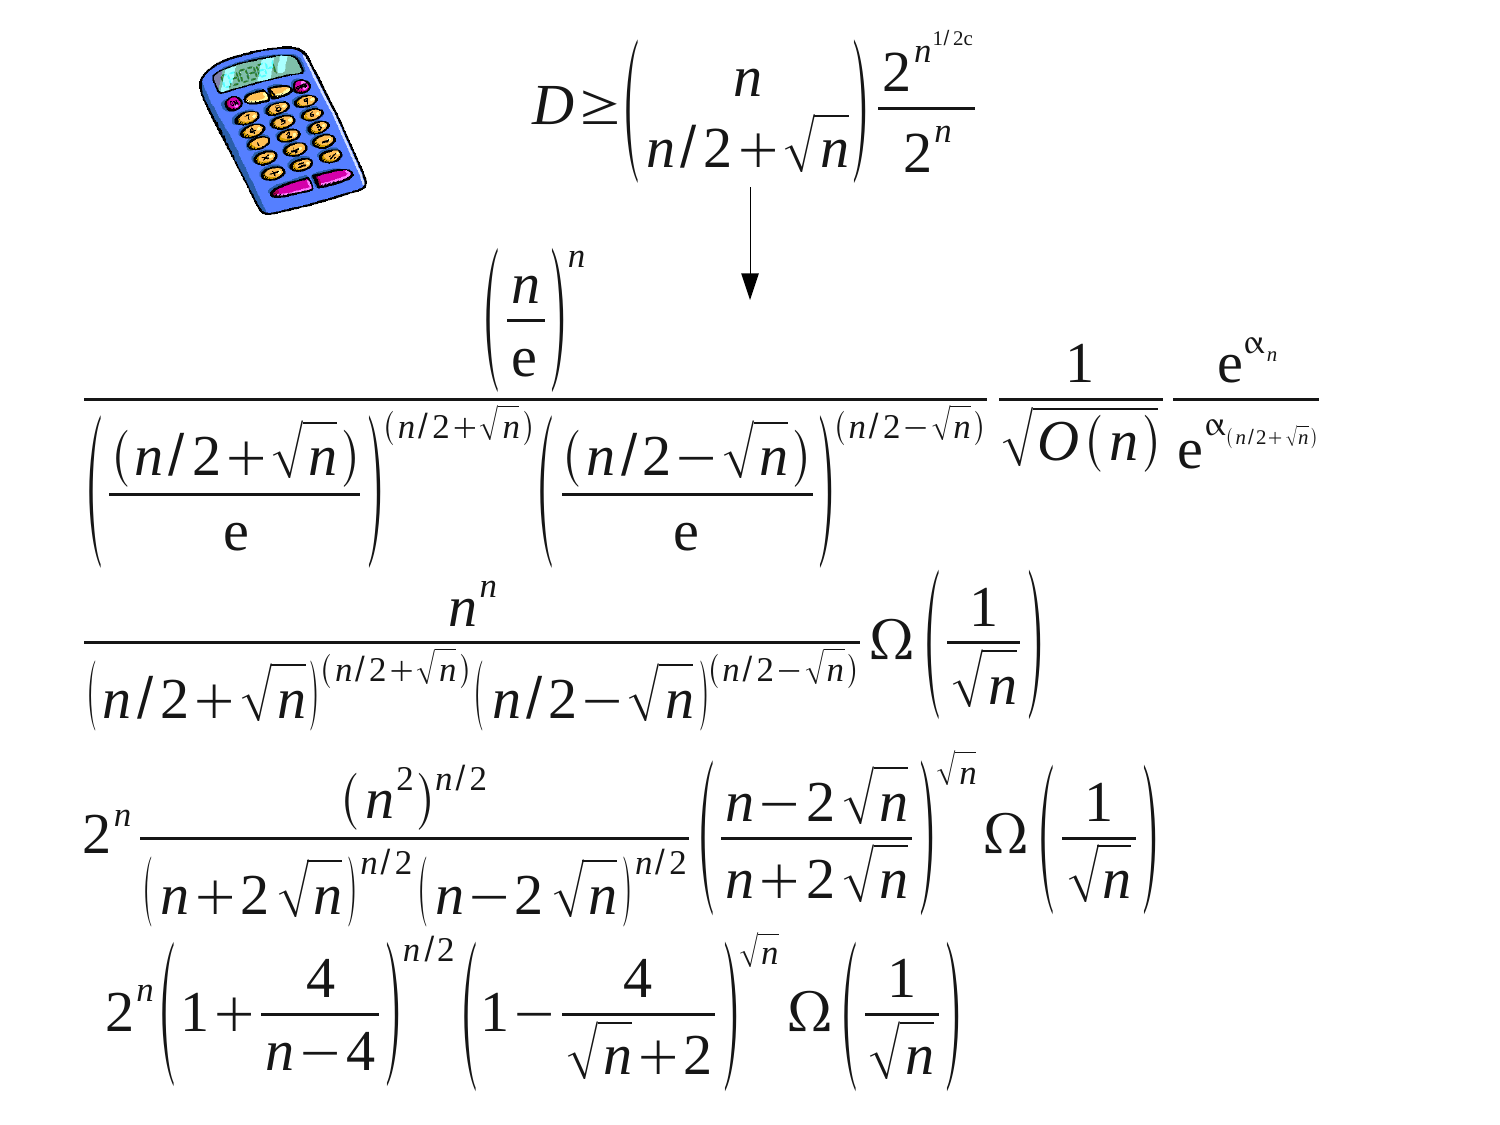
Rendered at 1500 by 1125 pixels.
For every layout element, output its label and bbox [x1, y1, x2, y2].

chart [521, 26, 985, 188]
chart [75, 750, 1167, 1095]
chart [75, 236, 1329, 734]
picture [187, 37, 376, 225]
